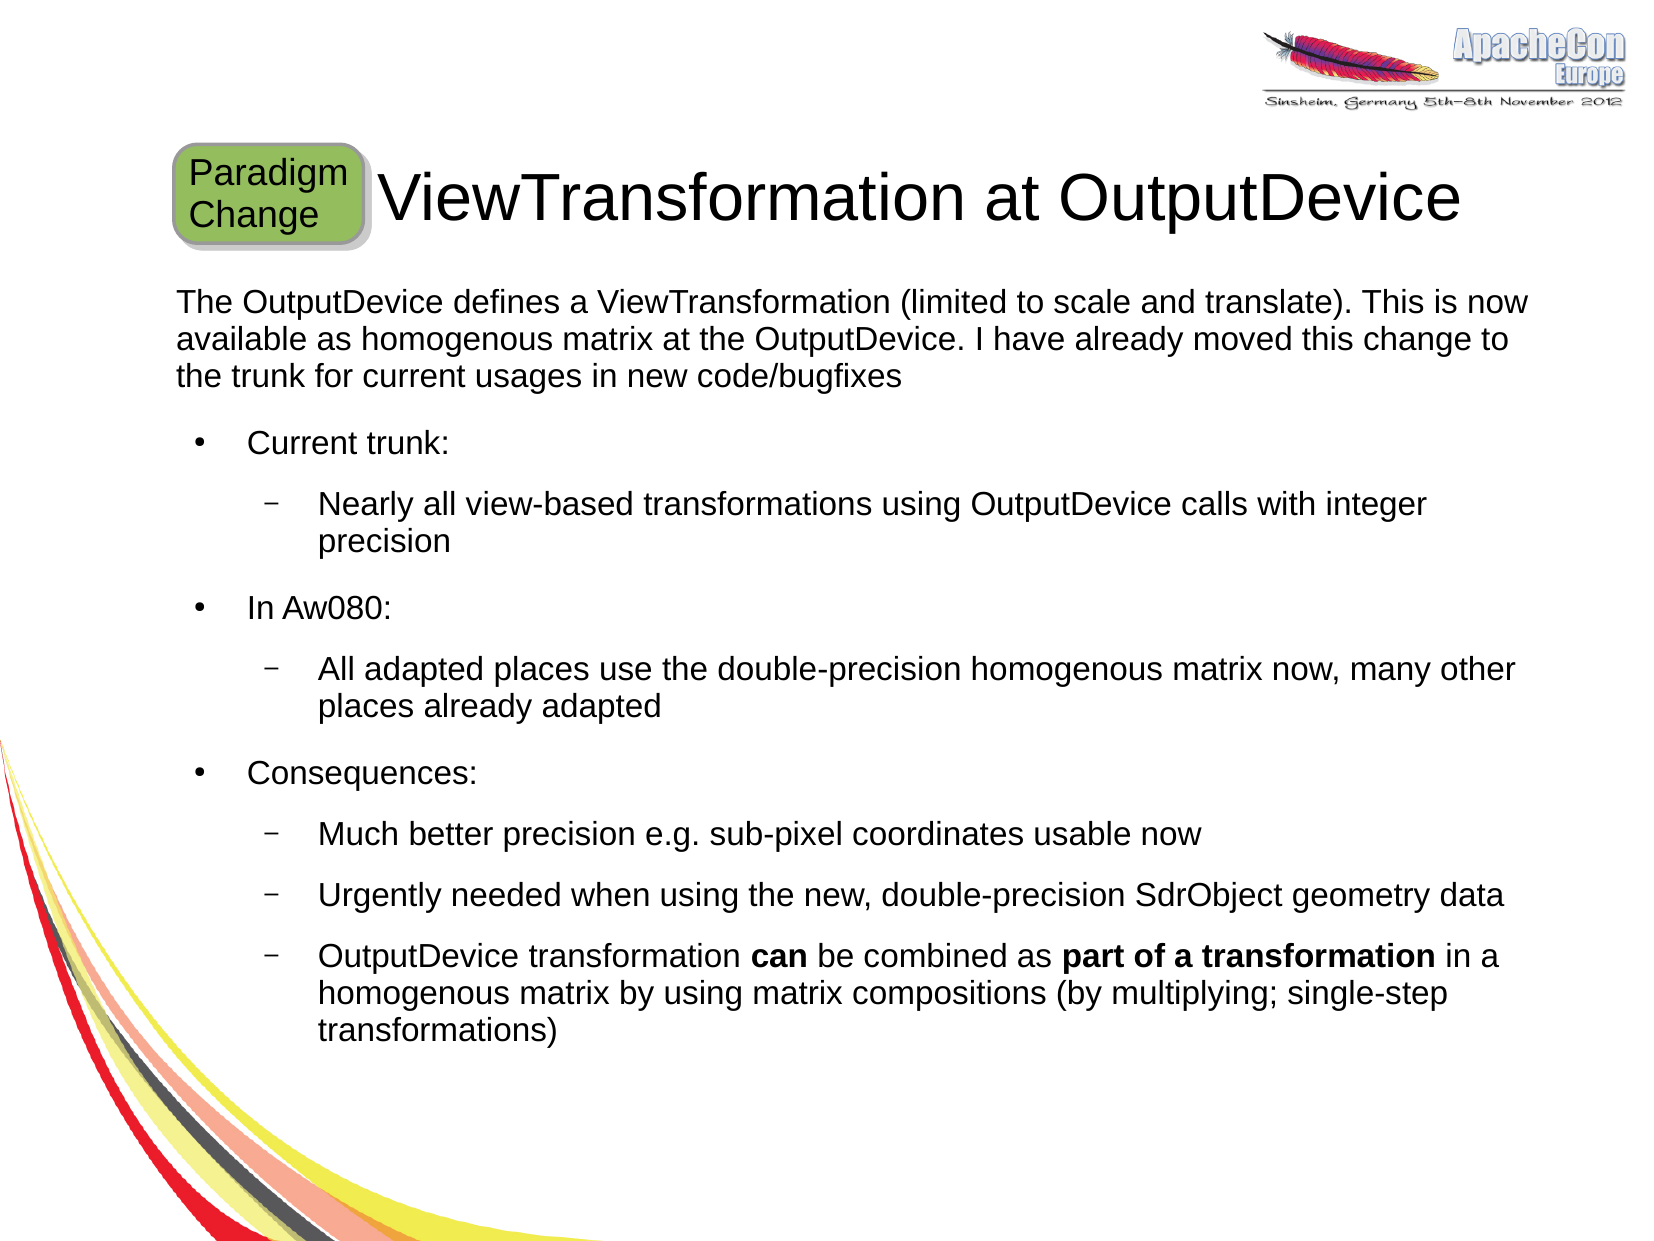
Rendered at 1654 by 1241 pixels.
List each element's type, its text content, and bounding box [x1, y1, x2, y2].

text_box Paradigm Change [173, 144, 364, 244]
list The OutputDevice defines a ViewTransformation (limited to scale and translate). This is now available as homogenous matrix at the OutputDevice. I have already moved this change to the trunk for current usages in new code/bugfixes Current trunk: Nearly all view-based transformations using OutputDevice calls with integer precision In Aw080: All adapted places use the double-precision homogenous matrix now, many other places already adapted Consequences: Much better precision e.g. sub-pixel coordinates usable now Urgently needed when using the new, double-precision SdrObject geometry data OutputDevice transformation can be combined as part of a transformation in a homogenous matrix by using matrix compositions (by multiplying; single-step transformations) [176, 283, 1535, 1054]
picture [0, 0, 1654, 1241]
title ViewTransformation at OutputDevice [377, 148, 1530, 247]
